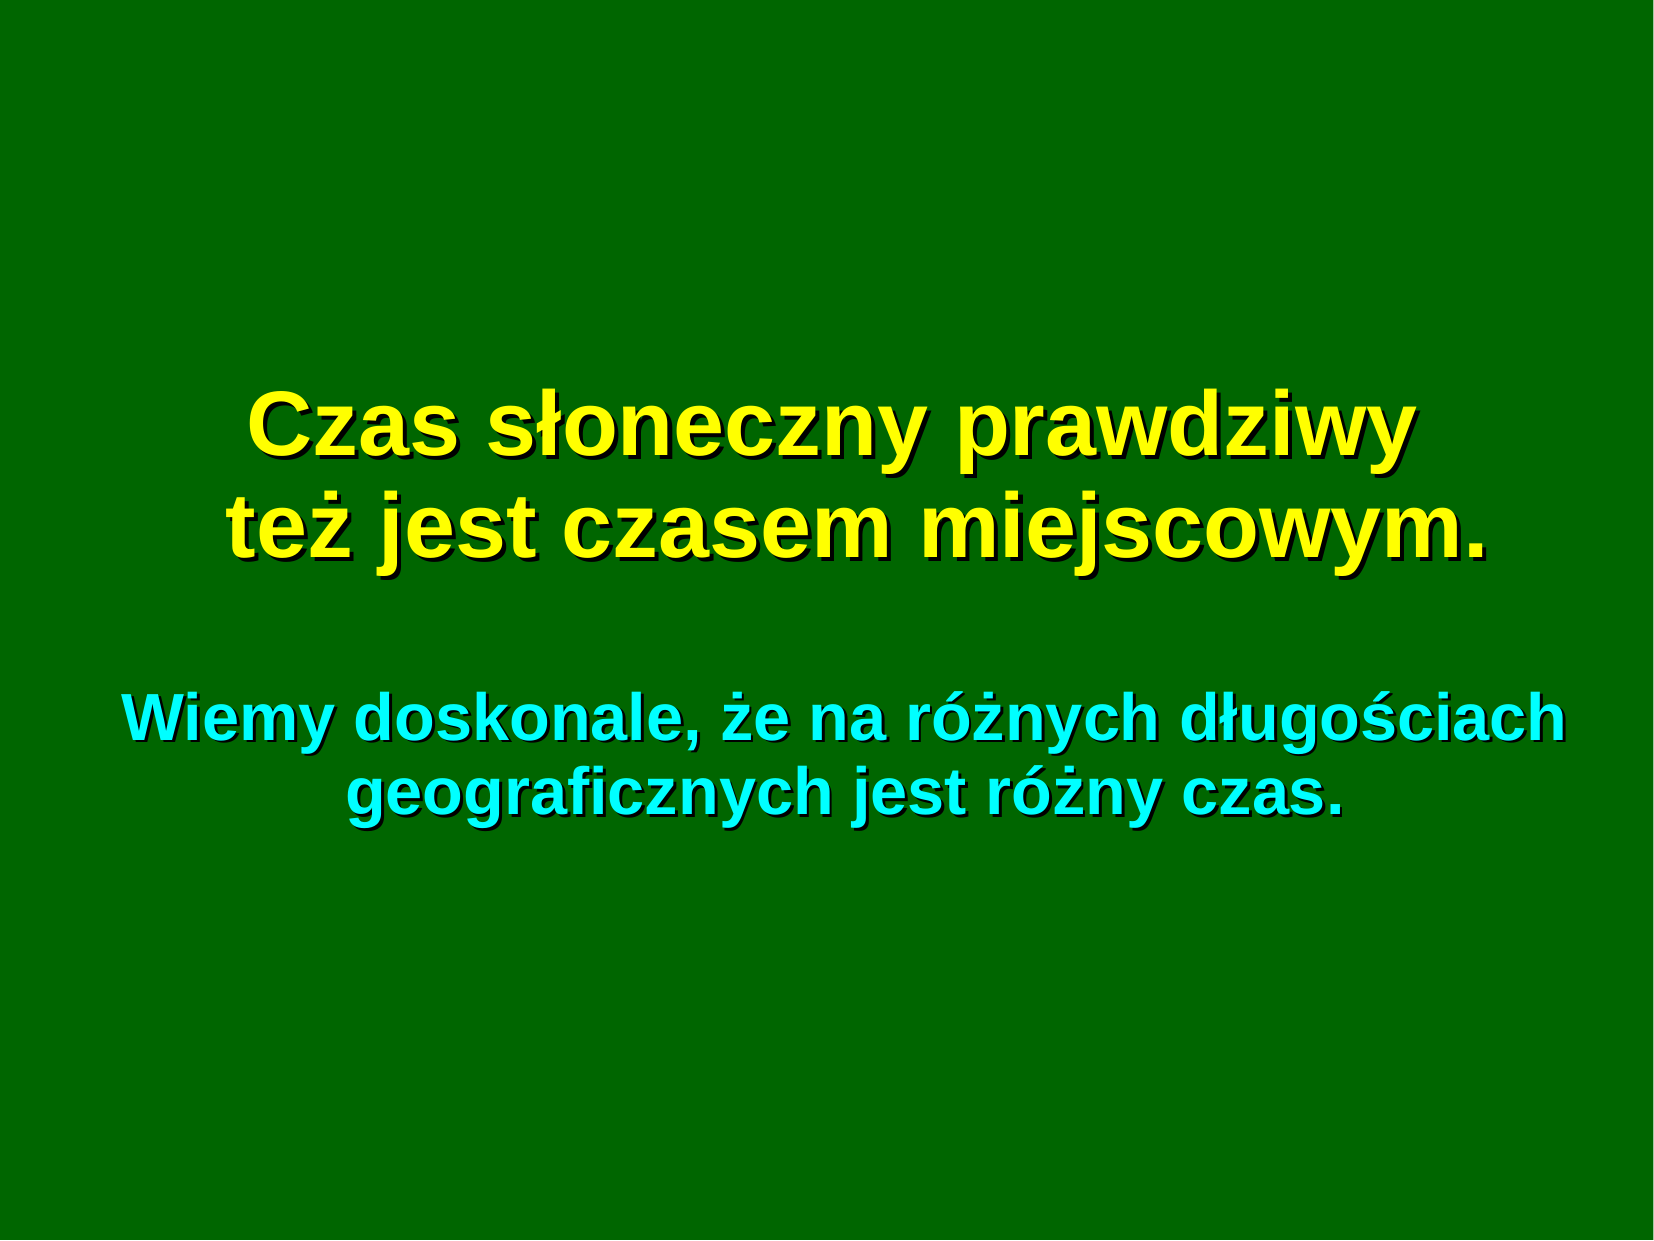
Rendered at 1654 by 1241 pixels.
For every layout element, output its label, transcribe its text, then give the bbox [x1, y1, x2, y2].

title Czas słoneczny prawdziwy też jest czasem miejscowym. Wiemy doskonale, że na różnych długościach geograficznych jest różny czas. [101, 371, 1590, 830]
